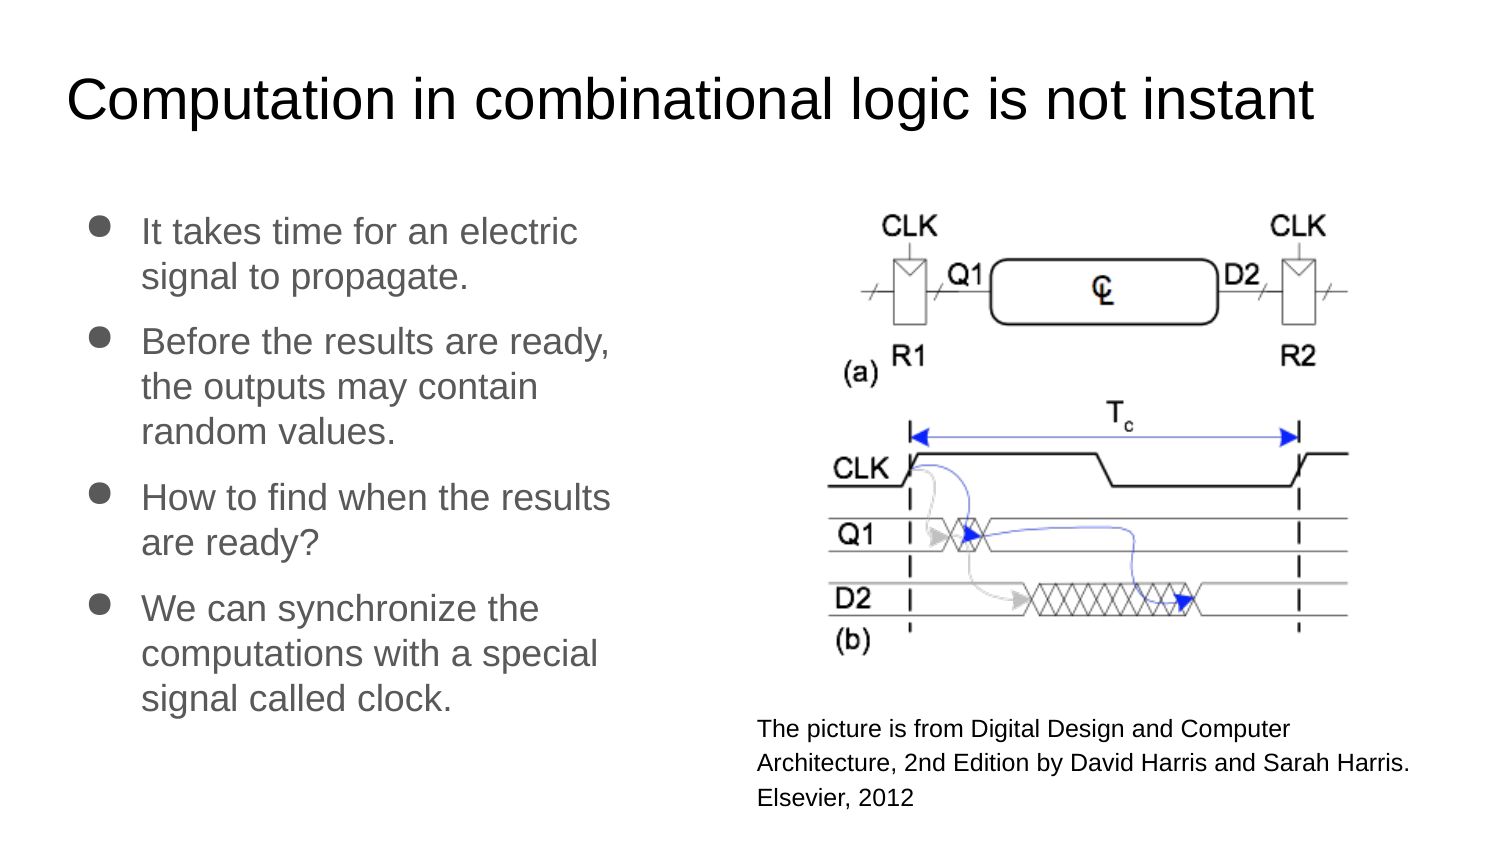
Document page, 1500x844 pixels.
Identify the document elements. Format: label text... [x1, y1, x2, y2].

title Computation in combinational logic is not instant [51, 45, 1449, 140]
picture [801, 191, 1354, 676]
text_box The picture is from Digital Design and Computer Architecture, 2nd Edition by David Harris and Sarah Harris. Elsevier, 2012 [741, 692, 1449, 806]
list It takes time for an electric signal to propagate. Before the results are ready, the outputs may contain random values. How to find when the results are ready? We can synchronize the computations with a special signal called clock. [51, 191, 668, 806]
